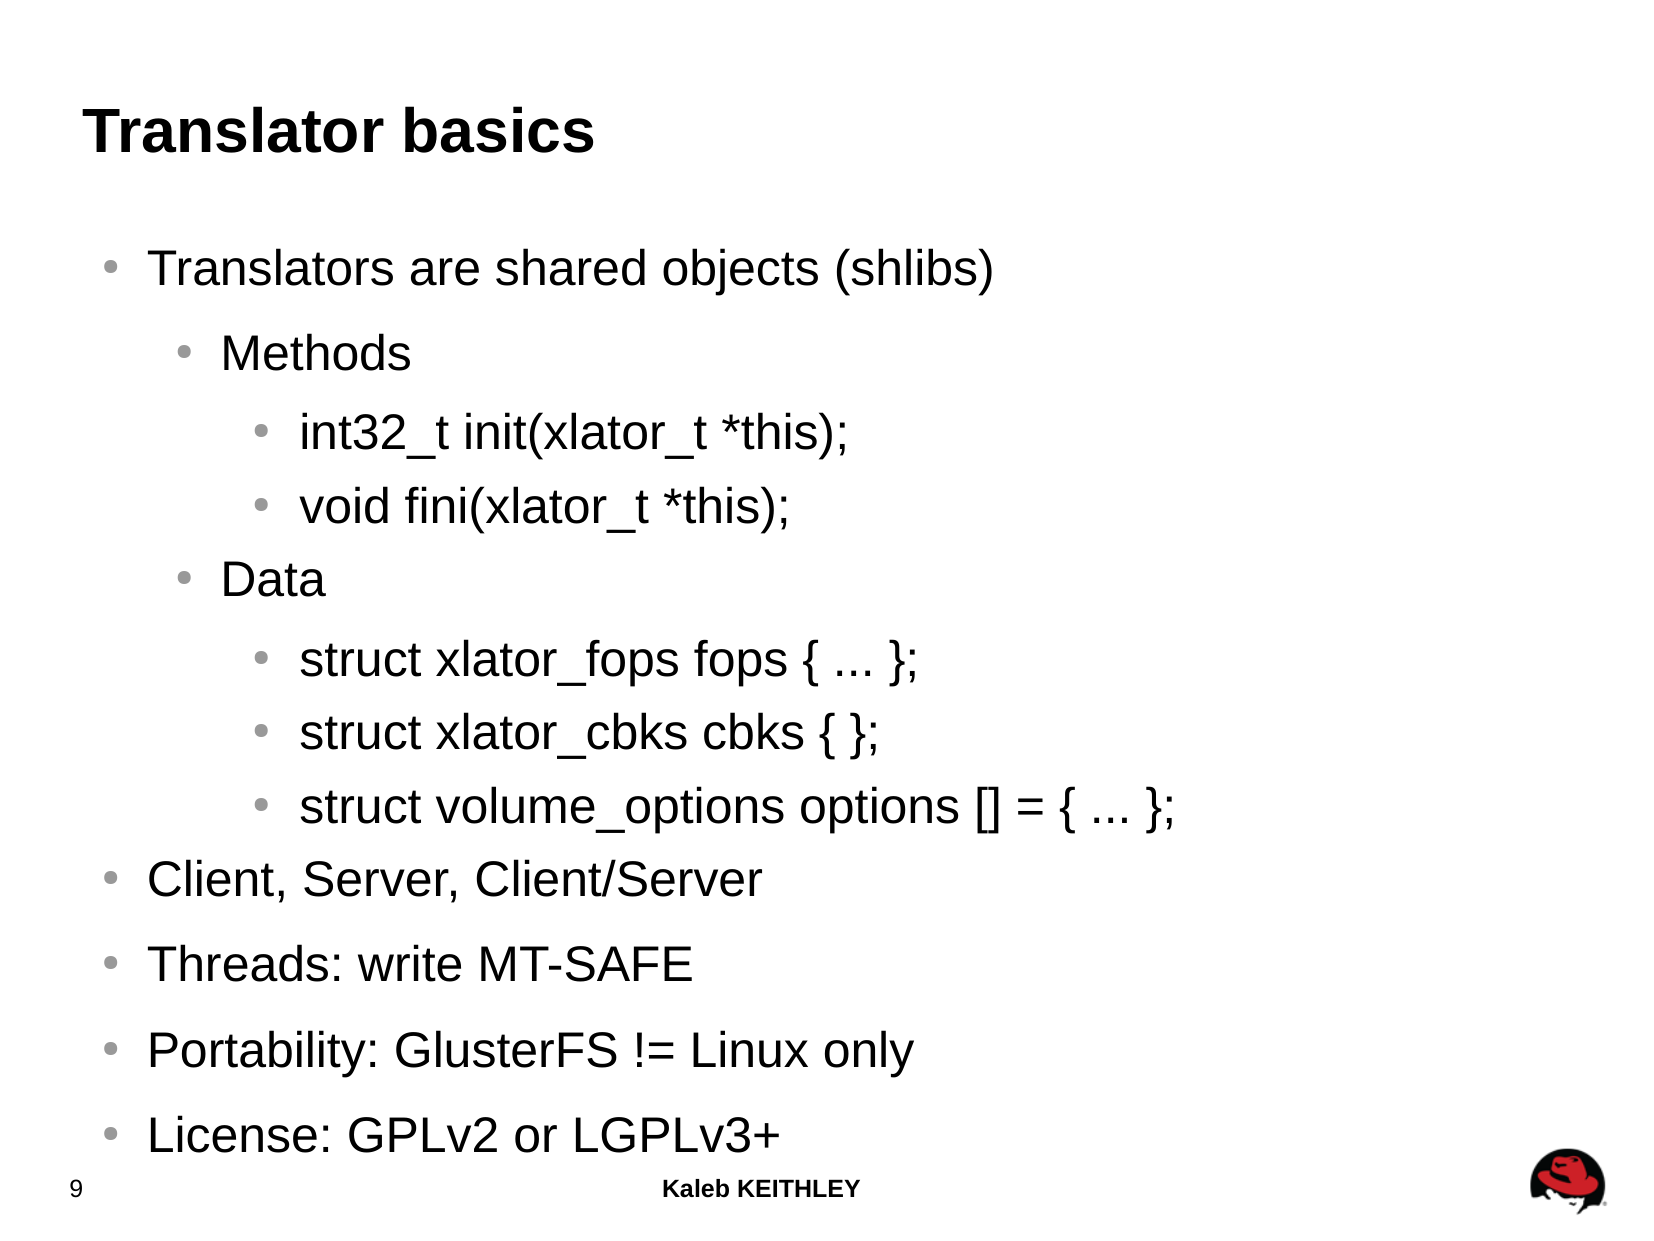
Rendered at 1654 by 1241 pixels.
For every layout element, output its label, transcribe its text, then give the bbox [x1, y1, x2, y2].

picture [1529, 1146, 1613, 1224]
list Translators are shared objects (shlibs) Methods int32_t init(xlator_t *this); void fini(xlator_t *this); Data struct xlator_fops fops { ... }; struct xlator_cbks cbks { }; struct volume_options options [] = { ... }; Client, Server, Client/Server Threads: write MT-SAFE Portability: GlusterFS != Linux only License: GPLv2 or LGPLv3+ [86, 240, 1576, 1163]
title Translator basics [82, 37, 1571, 226]
